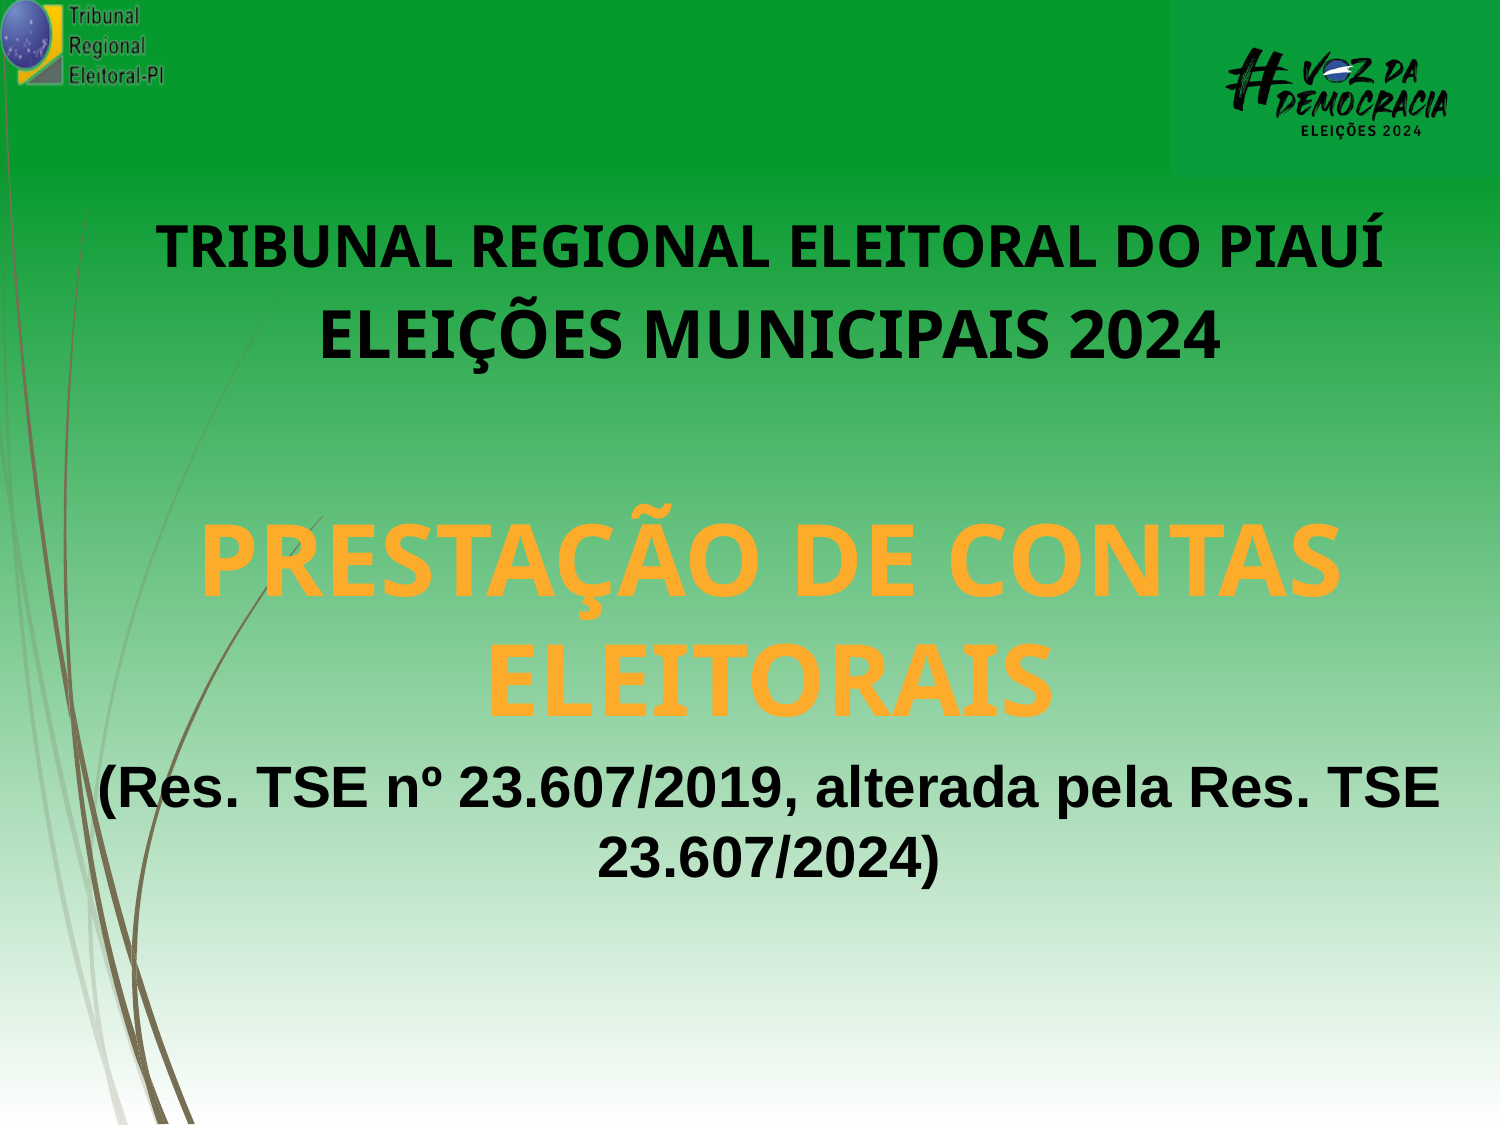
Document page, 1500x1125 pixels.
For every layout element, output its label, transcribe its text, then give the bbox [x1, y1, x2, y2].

text_box TRIBUNAL REGIONAL ELEITORAL DO PIAUÍ ELEIÇÕES MUNICIPAIS 2024 PRESTAÇÃO DE CONTAS ELEITORAIS (Res. TSE nº 23.607/2019, alterada pela Res. TSE 23.607/2024) [24, 36, 1500, 334]
picture [0, 0, 178, 94]
picture [1171, 0, 1500, 178]
